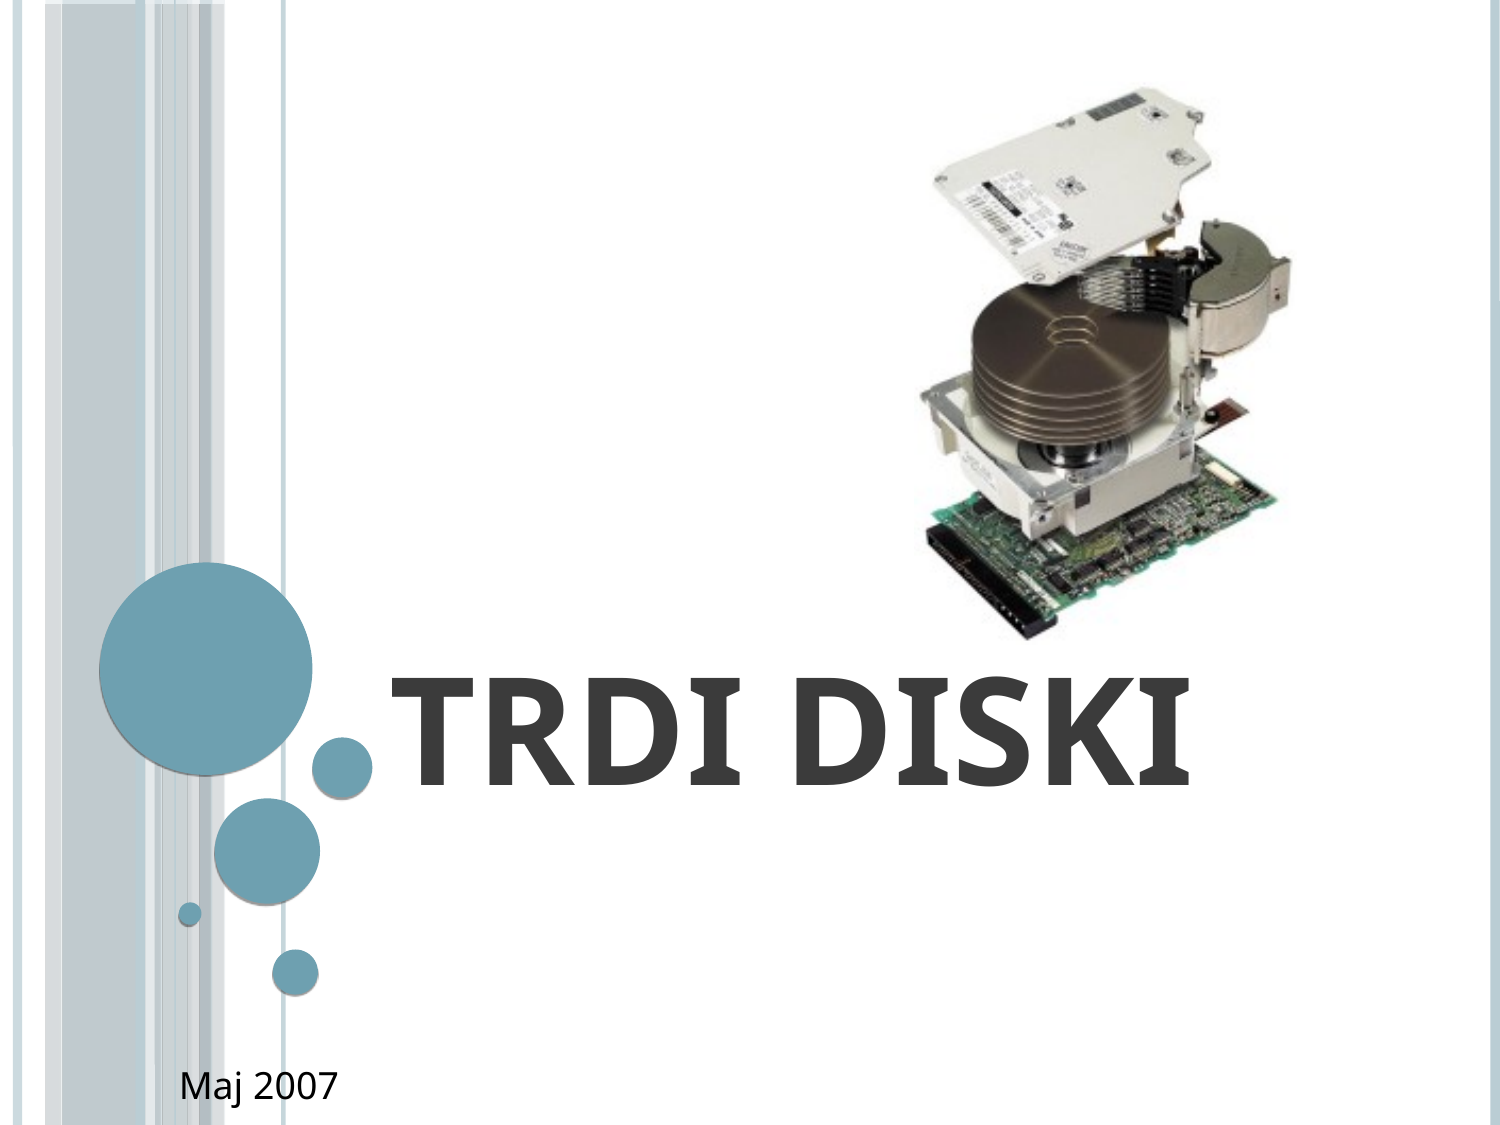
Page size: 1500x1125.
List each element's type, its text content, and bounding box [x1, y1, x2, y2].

title Trdi diski [375, 512, 1388, 824]
picture [914, 81, 1297, 645]
text_box Maj 2007 [164, 1054, 1465, 1115]
